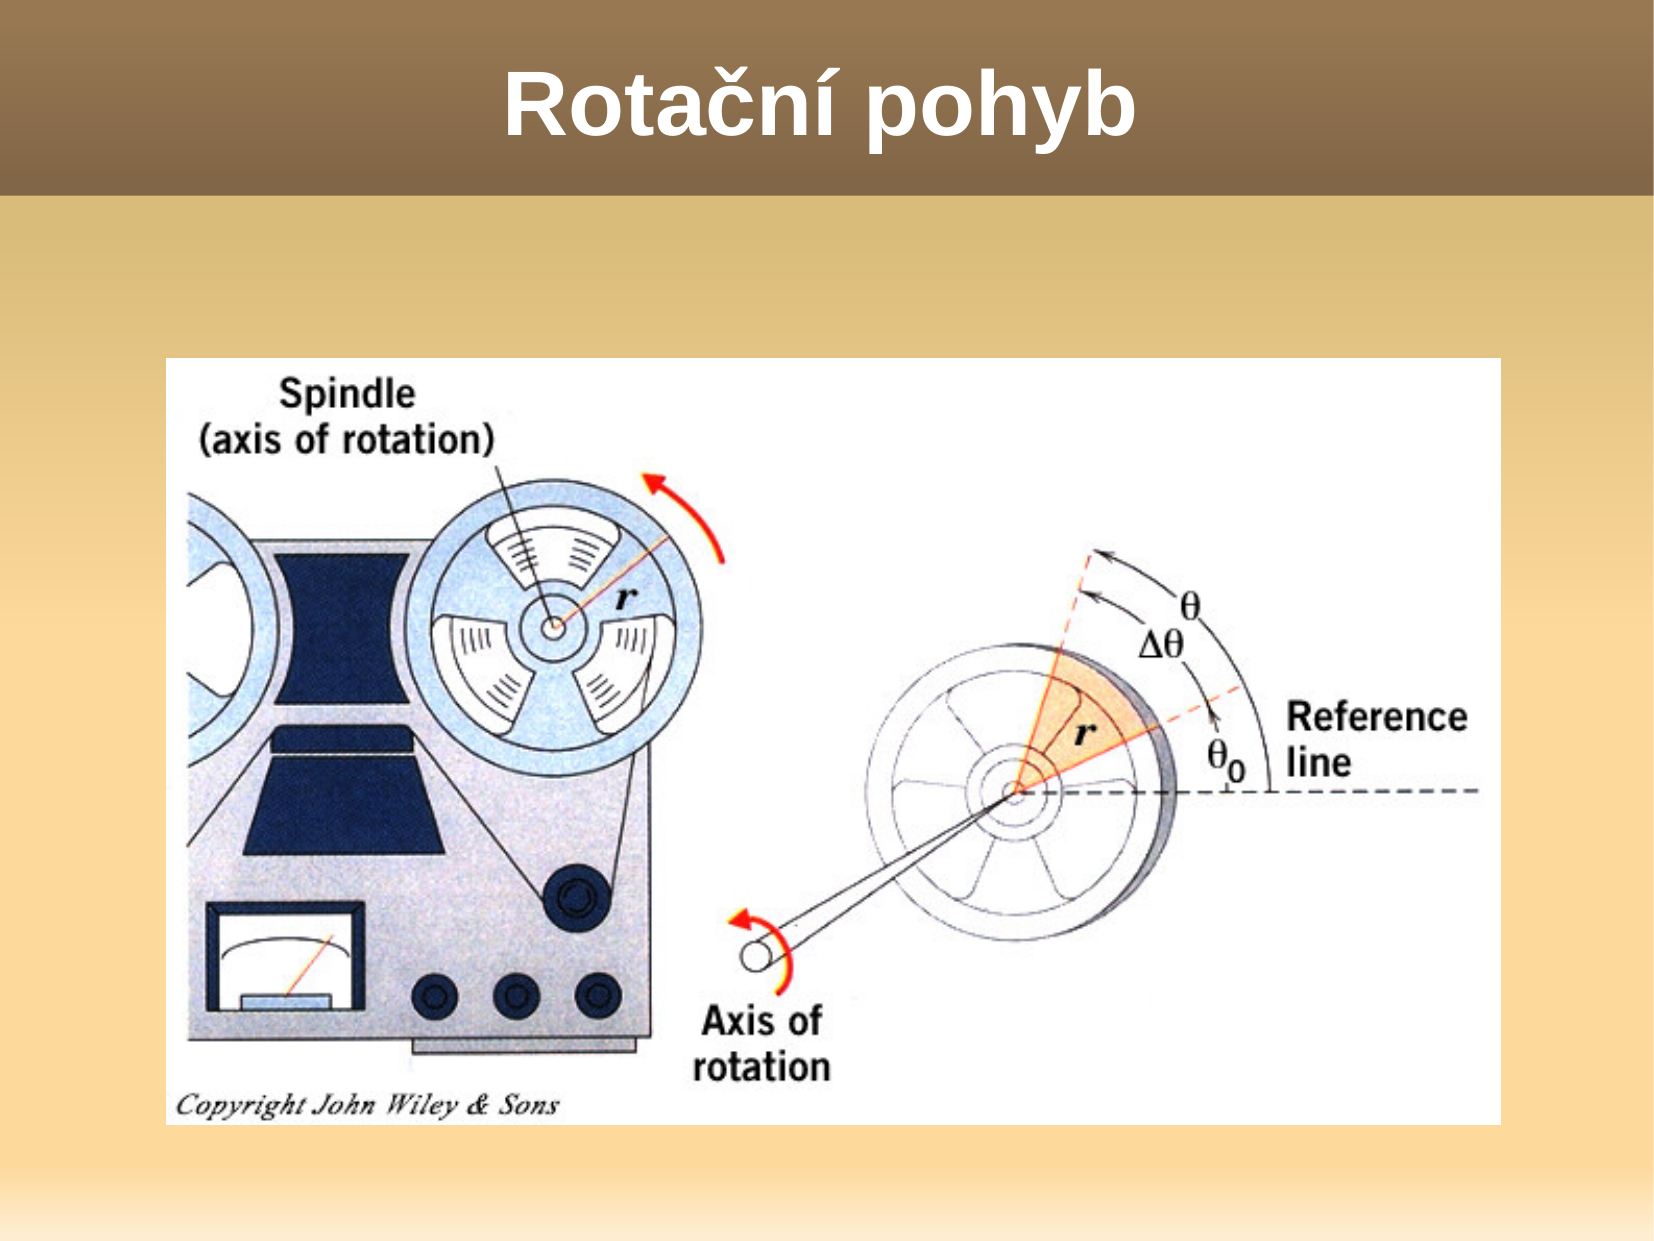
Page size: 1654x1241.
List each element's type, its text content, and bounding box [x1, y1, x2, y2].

picture [0, 0, 1654, 1241]
title Rotační pohyb [76, 0, 1565, 208]
